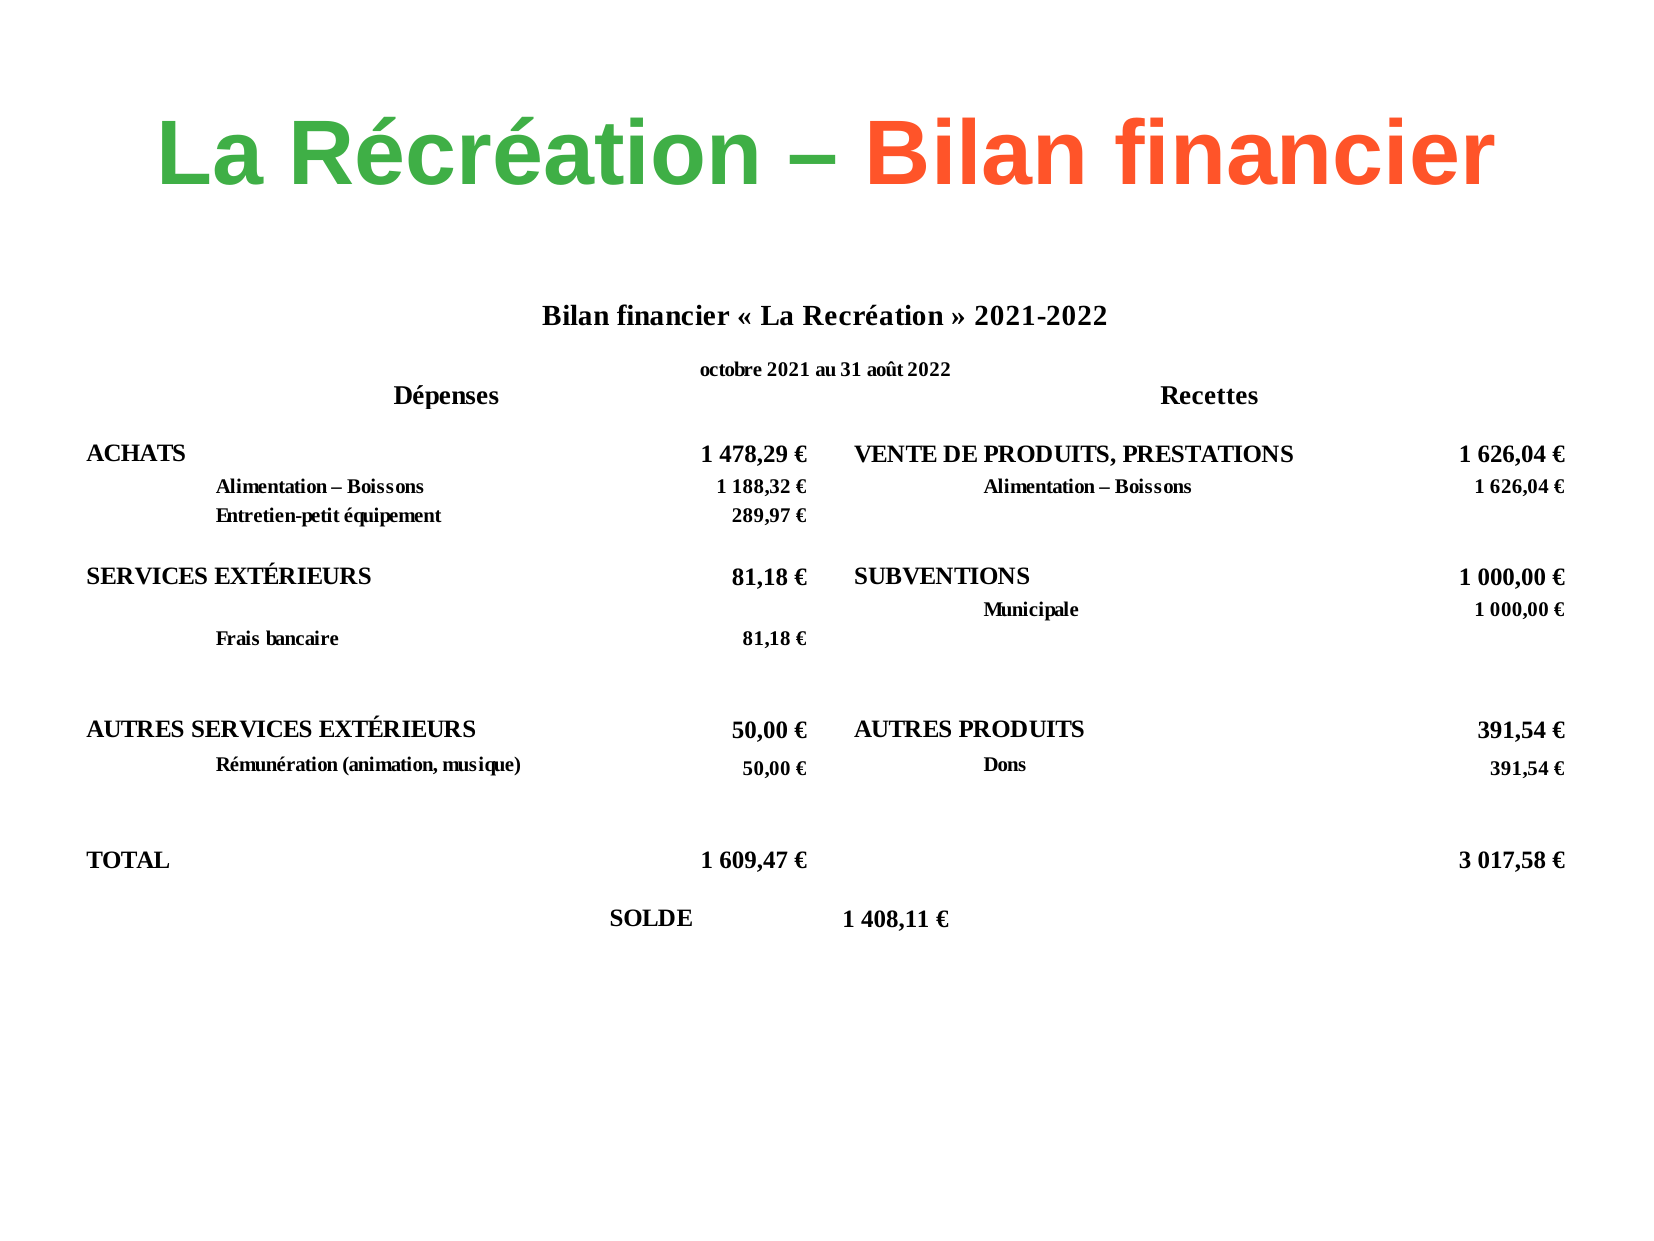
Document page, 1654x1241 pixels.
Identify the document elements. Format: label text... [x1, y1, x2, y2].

title La Récréation – Bilan financier [82, 49, 1571, 257]
chart [84, 302, 1570, 938]
